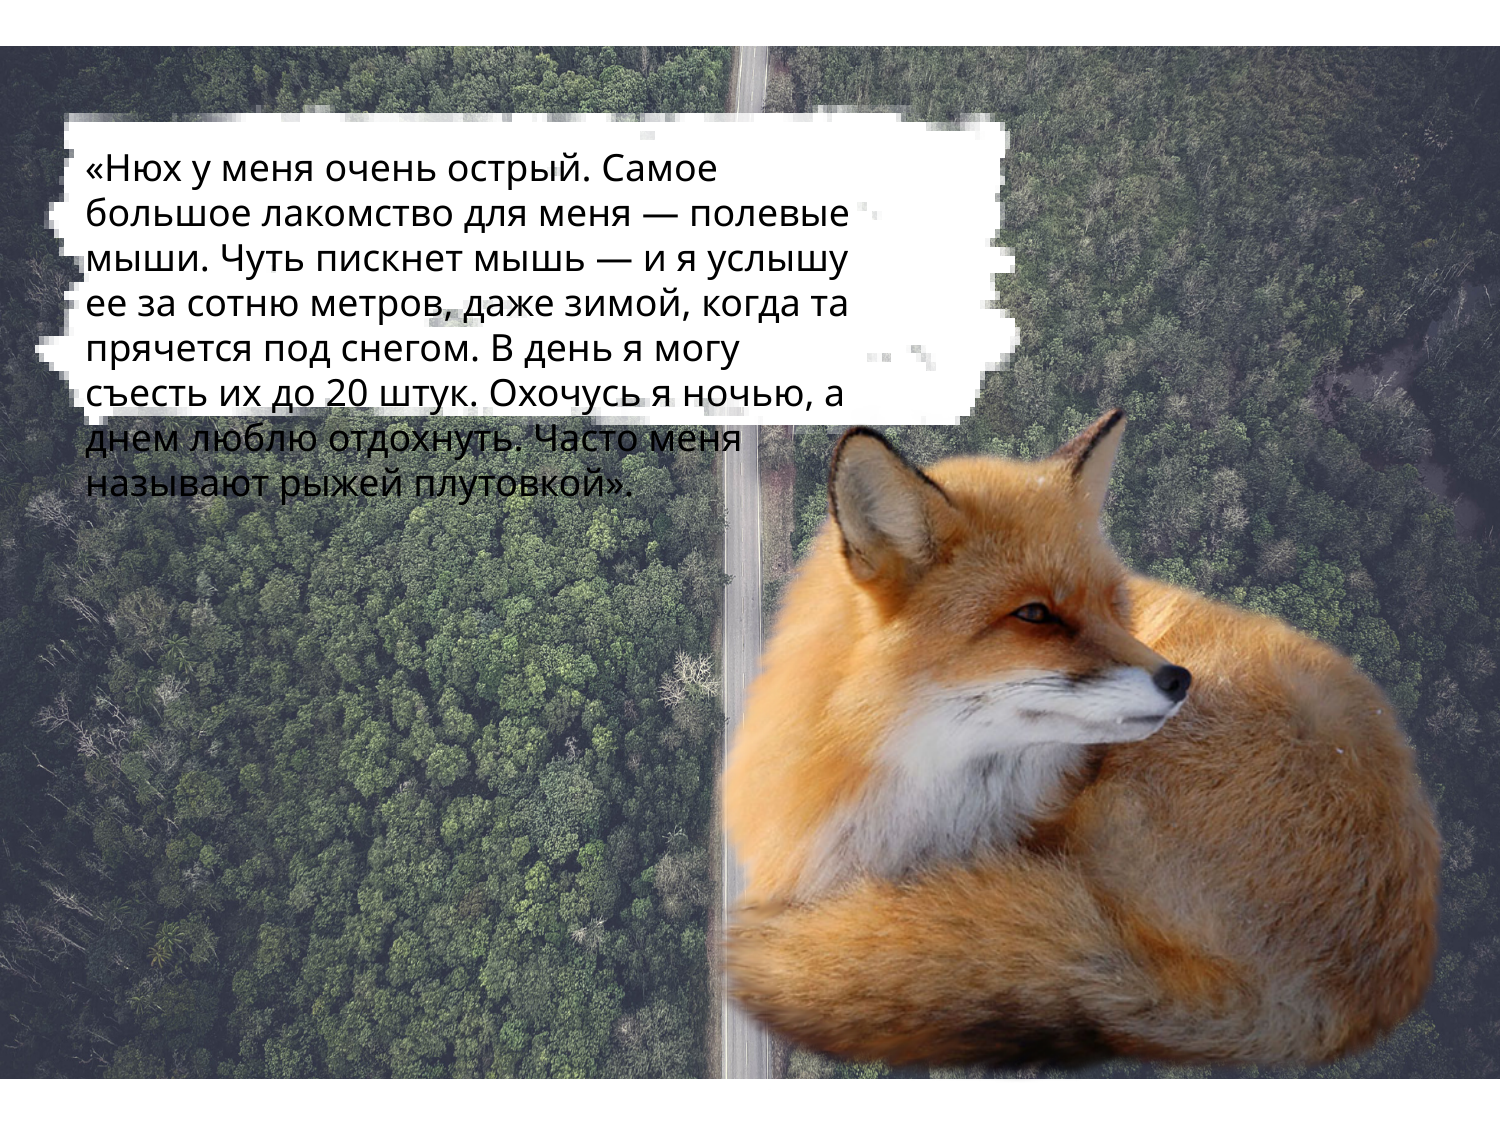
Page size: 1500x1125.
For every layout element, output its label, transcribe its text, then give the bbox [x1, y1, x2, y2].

text_box «Нюх у меня очень острый. Самое большое лакомство для меня — полевые мыши. Чуть пискнет мышь — и я услышу ее за сотню метров, даже зимой, когда та прячется под снегом. В день я могу съесть их до 20 штук. Охочусь я ночью, а днем люблю отдохнуть. Часто меня называют рыжей плутовкой». [70, 128, 879, 512]
picture [0, 46, 1500, 1090]
